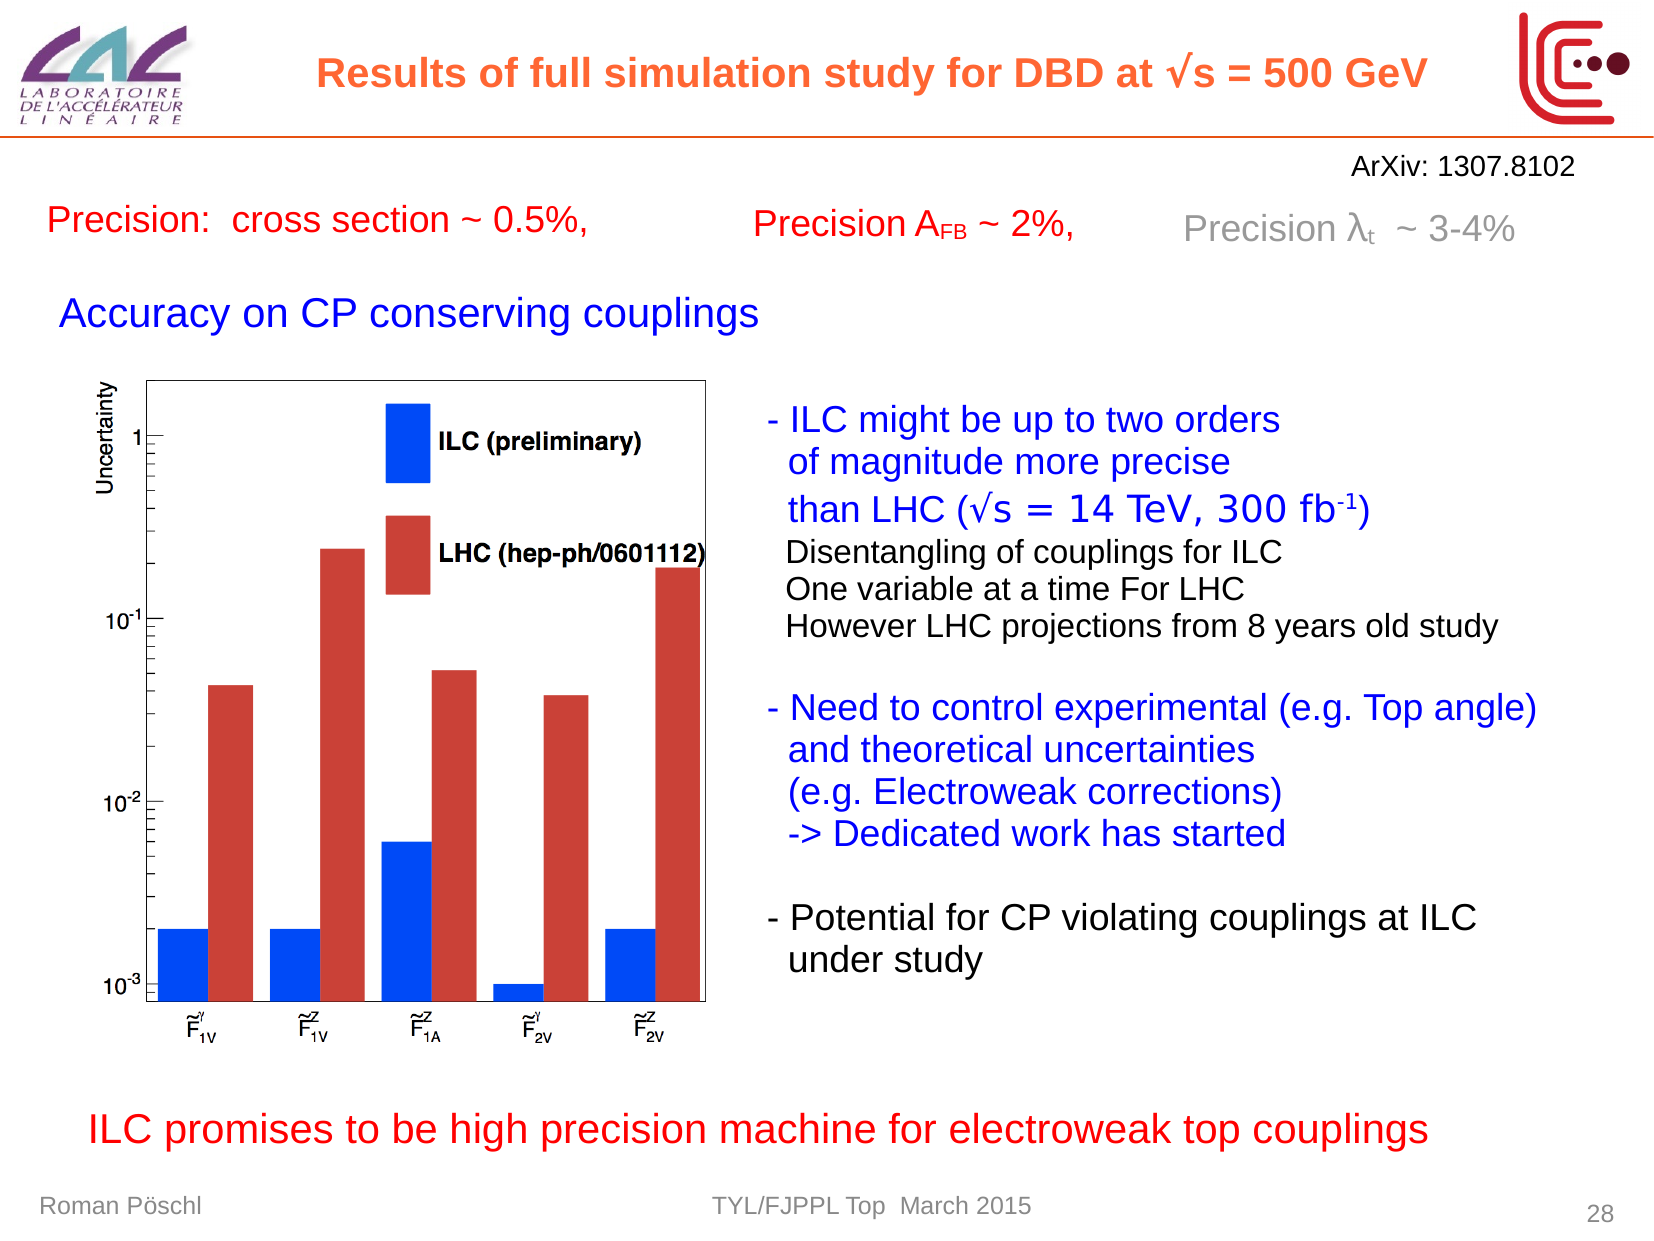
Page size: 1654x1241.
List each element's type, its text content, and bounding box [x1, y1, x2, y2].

picture [17, 22, 199, 127]
text_box ILC promises to be high precision machine for electroweak top couplings [72, 1098, 1648, 1162]
title Results of full simulation study for DBD at √s = 500 GeV [128, 29, 1617, 113]
text_box Accuracy on CP conserving couplings [43, 282, 852, 346]
picture [69, 346, 782, 1087]
text_box - ILC might be up to two orders of magnitude more precise than LHC (√s = 14 TeV, 300 fb-1) Disentangling of couplings for ILC One variable at a time For LHC However LHC projections from 8 years old study - Need to control experimental (e.g. Top angle) and theoretical uncertainties (e.g. Electroweak corrections) -> Dedicated work has started - Potential for CP violating couplings at ILC under study [752, 390, 1654, 1002]
text_box Precision AFB ~ 2%, [738, 195, 1129, 266]
text_box Precision: cross section ~ 0.5%, [31, 191, 675, 250]
text_box ArXiv: 1307.8102 [1336, 142, 1621, 191]
text_box Precision λt ~ 3-4% [1168, 193, 1573, 266]
picture [1508, 2, 1641, 135]
